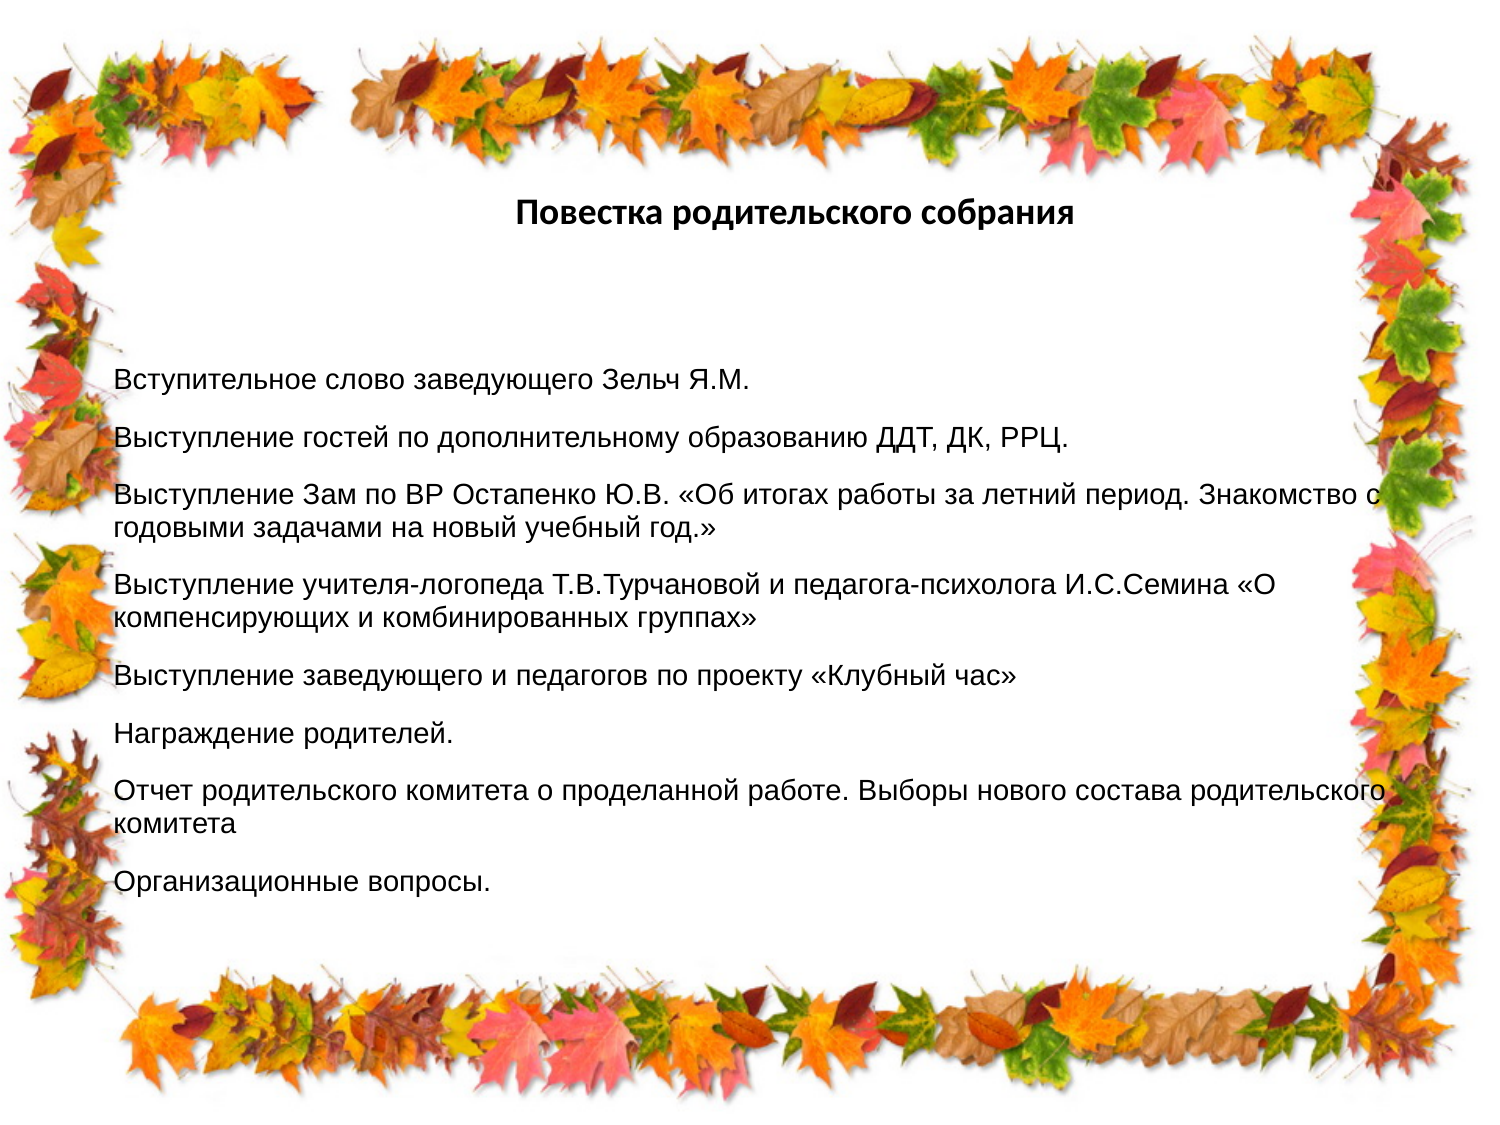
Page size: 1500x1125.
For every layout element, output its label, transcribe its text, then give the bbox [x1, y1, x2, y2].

text_box Повестка родительского собрания [129, 188, 1462, 1125]
picture [0, 3, 1500, 1125]
text_box Вступительное слово заведующего Зельч Я.М. Выступление гостей по дополнительному образованию ДДТ, ДК, РРЦ. Выступление Зам по ВР Остапенко Ю.В. «Об итогах работы за летний период. Знакомство с годовыми задачами на новый учебный год.» Выступление учителя-логопеда Т.В.Турчановой и педагога-психолога И.С.Семина «О компенсирующих и комбинированных группах» Выступление заведующего и педагогов по проекту «Клубный час» Награждение родителей. Отчет родительского комитета о проделанной работе. Выборы нового состава родительского комитета Организационные вопросы. [98, 355, 1418, 953]
